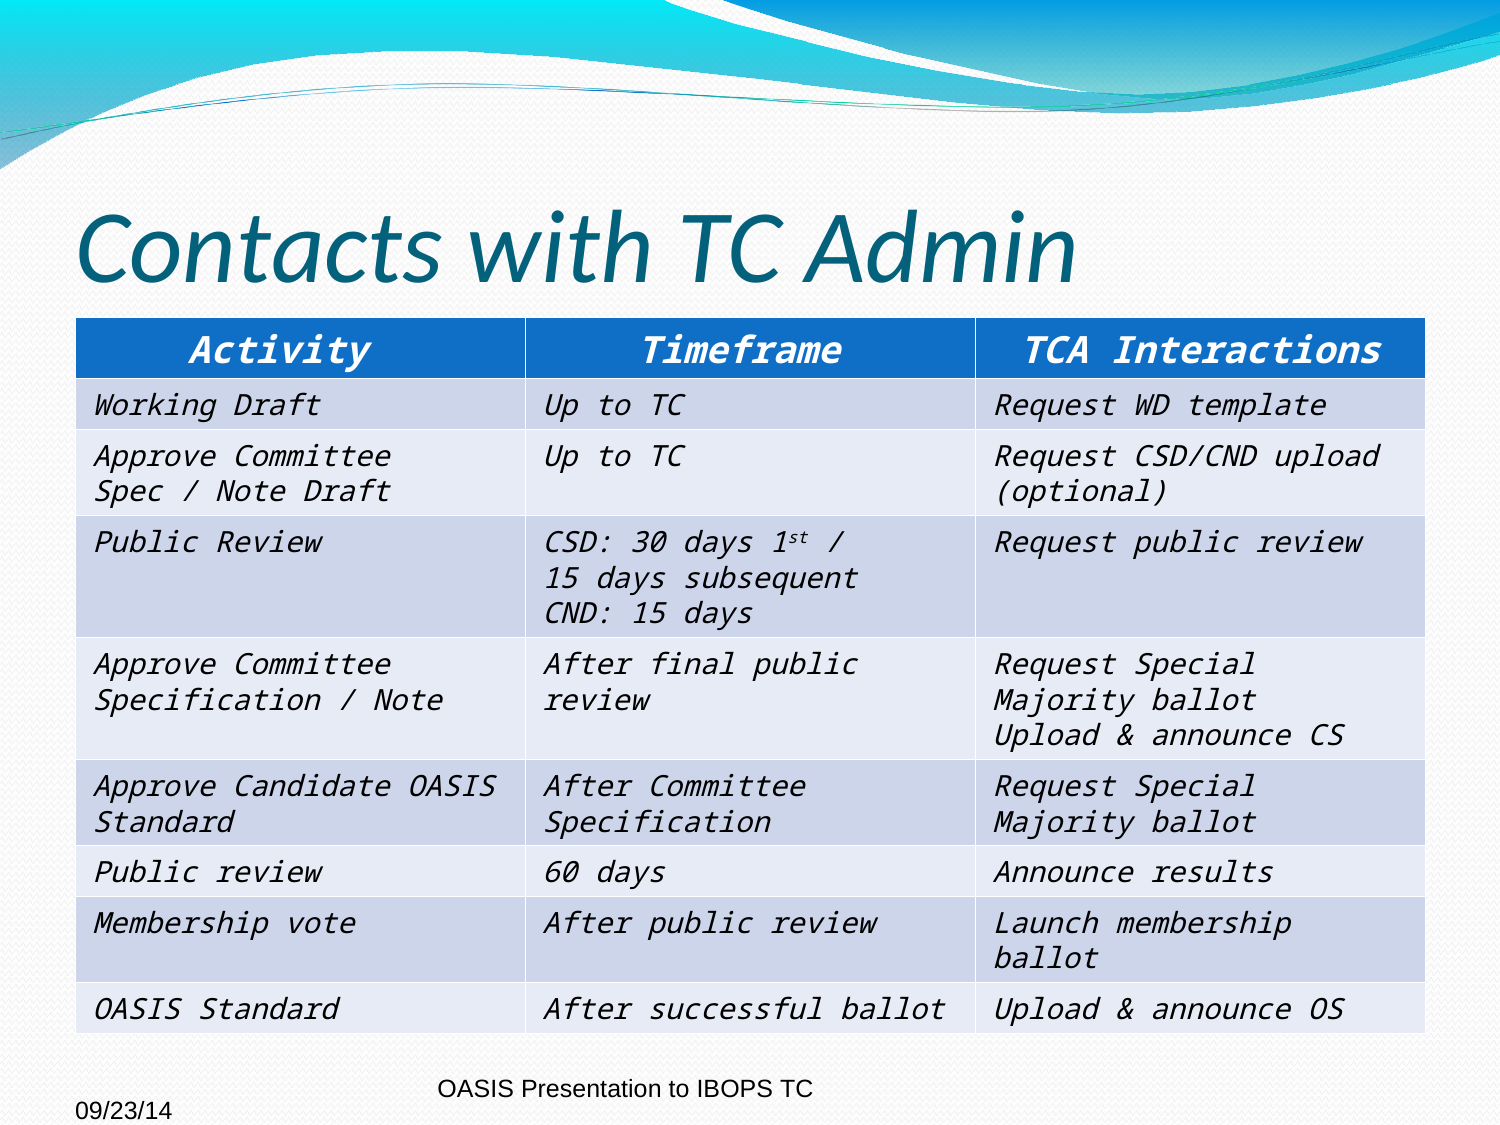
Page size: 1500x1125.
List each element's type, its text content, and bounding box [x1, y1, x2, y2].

table_cell After final public review [526, 638, 975, 759]
table_cell CSD: 30 days 1st / 15 days subsequent CND: 15 days [526, 516, 975, 637]
table_cell Approve Candidate OASIS Standard [76, 760, 525, 845]
table_cell Request Special Majority ballot Upload & announce CS [976, 638, 1425, 759]
text_box Contacts with TC Admin [75, 115, 1426, 304]
table_header TCA Interactions [976, 318, 1425, 378]
table_cell Approve Committee Specification / Note [76, 638, 525, 759]
table_cell Upload & announce OS [988, 983, 1425, 1033]
table_cell Request public review [976, 516, 1425, 637]
text_box 09/23/14 [75, 1087, 425, 1125]
table_header Timeframe [526, 318, 975, 378]
table_cell After Committee Specification [526, 760, 975, 845]
table_cell 60 days [526, 846, 975, 896]
table_cell Request CSD/CND upload (optional) [976, 430, 1425, 515]
table_cell OASIS Standard [76, 983, 437, 1033]
table_cell Public review [76, 846, 525, 896]
table_cell Up to TC [526, 430, 975, 515]
table_cell Request Special Majority ballot [976, 760, 1425, 845]
table_cell Working Draft [76, 379, 525, 429]
table_cell Public Review [76, 516, 525, 637]
table_cell Up to TC [526, 379, 975, 429]
table_cell Approve Committee Spec / Note Draft [76, 430, 525, 515]
table_header Activity [76, 318, 525, 378]
table_cell After public review [526, 897, 975, 982]
text_box OASIS Presentation to IBOPS TC [437, 982, 988, 1103]
table_cell Announce results [976, 846, 1425, 896]
table_cell Launch membership ballot [976, 897, 1425, 982]
table_cell Request WD template [976, 379, 1425, 429]
table_cell Membership vote [76, 897, 525, 982]
picture [0, 0, 1500, 1125]
